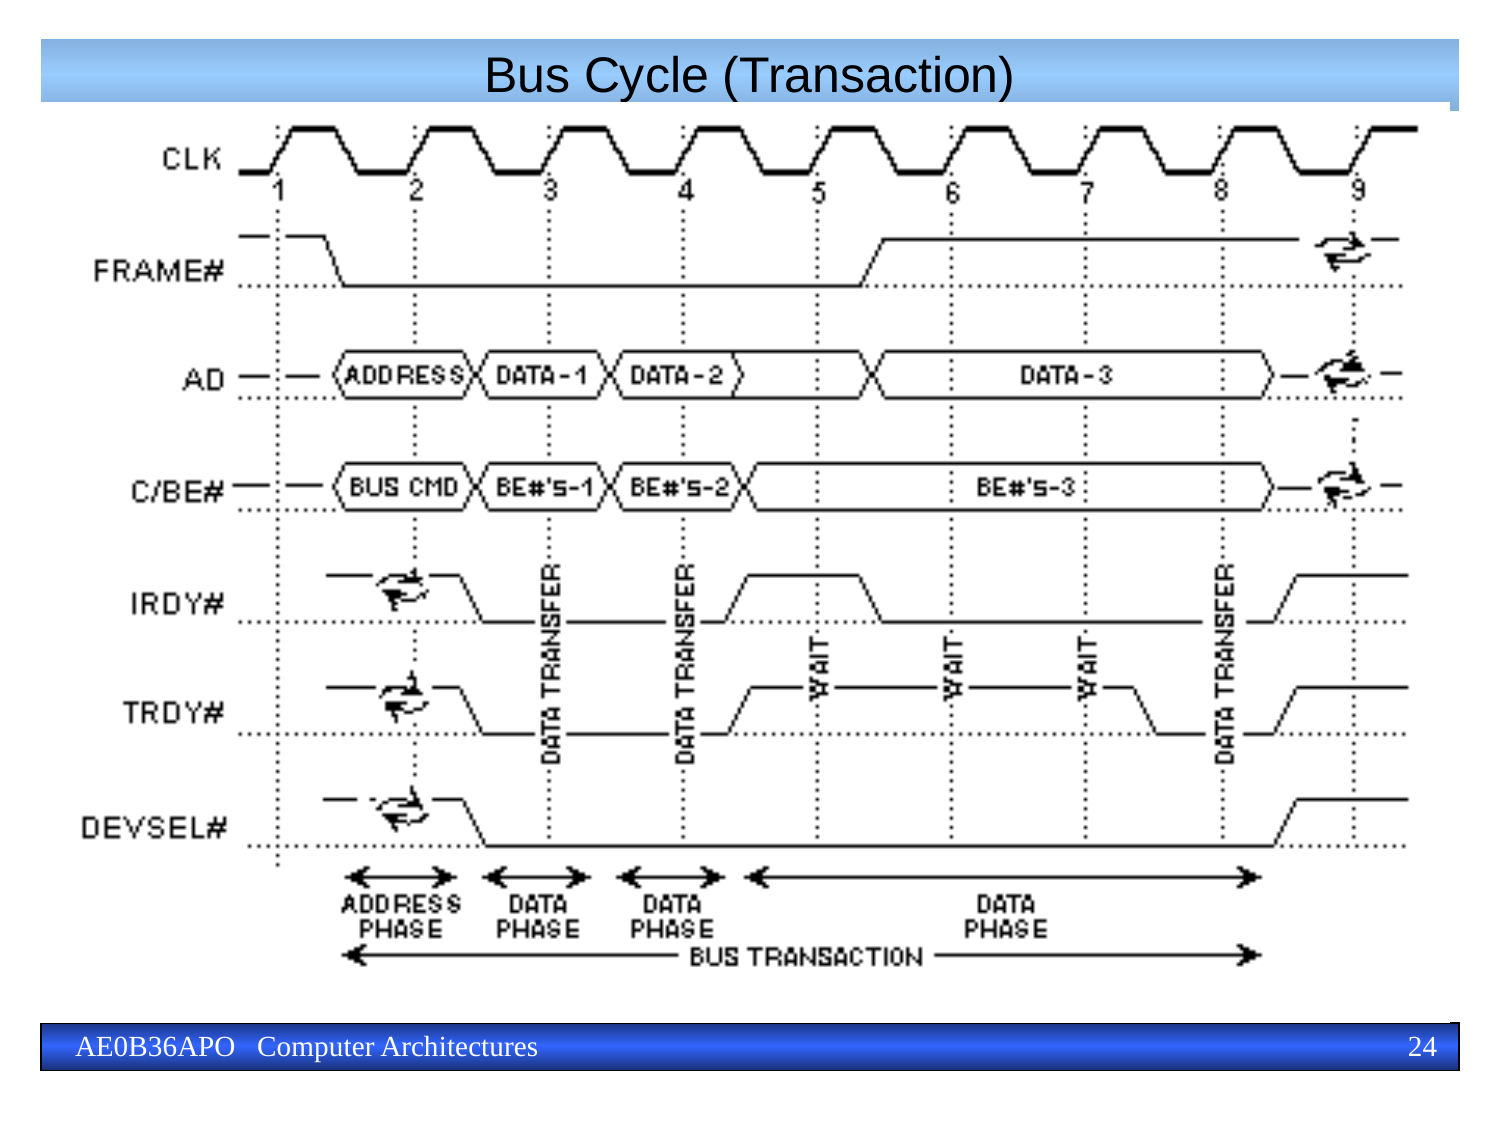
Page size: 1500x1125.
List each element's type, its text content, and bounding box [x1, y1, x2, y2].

picture [37, 102, 1450, 1023]
title Bus Cycle (Transaction) [41, 39, 1459, 111]
